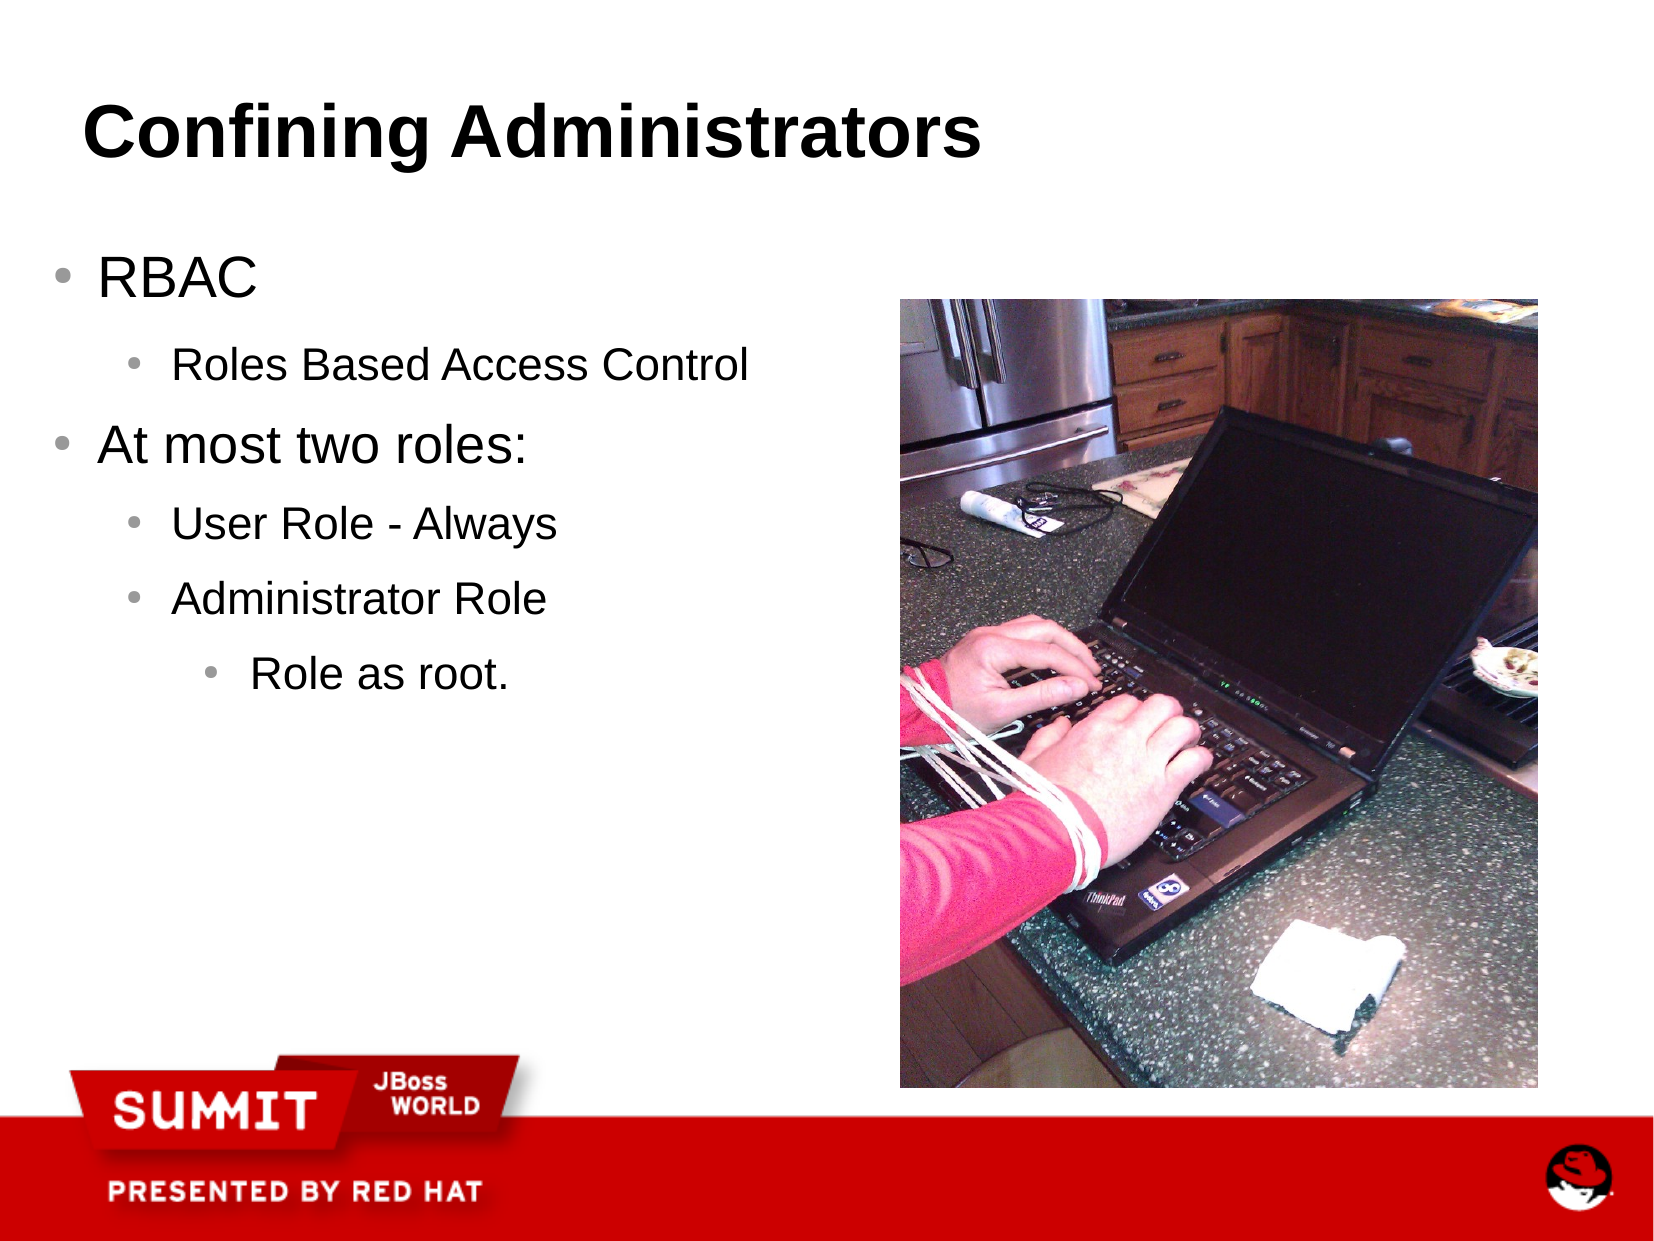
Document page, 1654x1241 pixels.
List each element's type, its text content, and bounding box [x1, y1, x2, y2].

picture [0, 299, 1654, 1241]
list RBAC Roles Based Access Control At most two roles: User Role - Always Administrator Role Role as root. [37, 244, 814, 1039]
title Confining Administrators [82, 37, 1571, 226]
